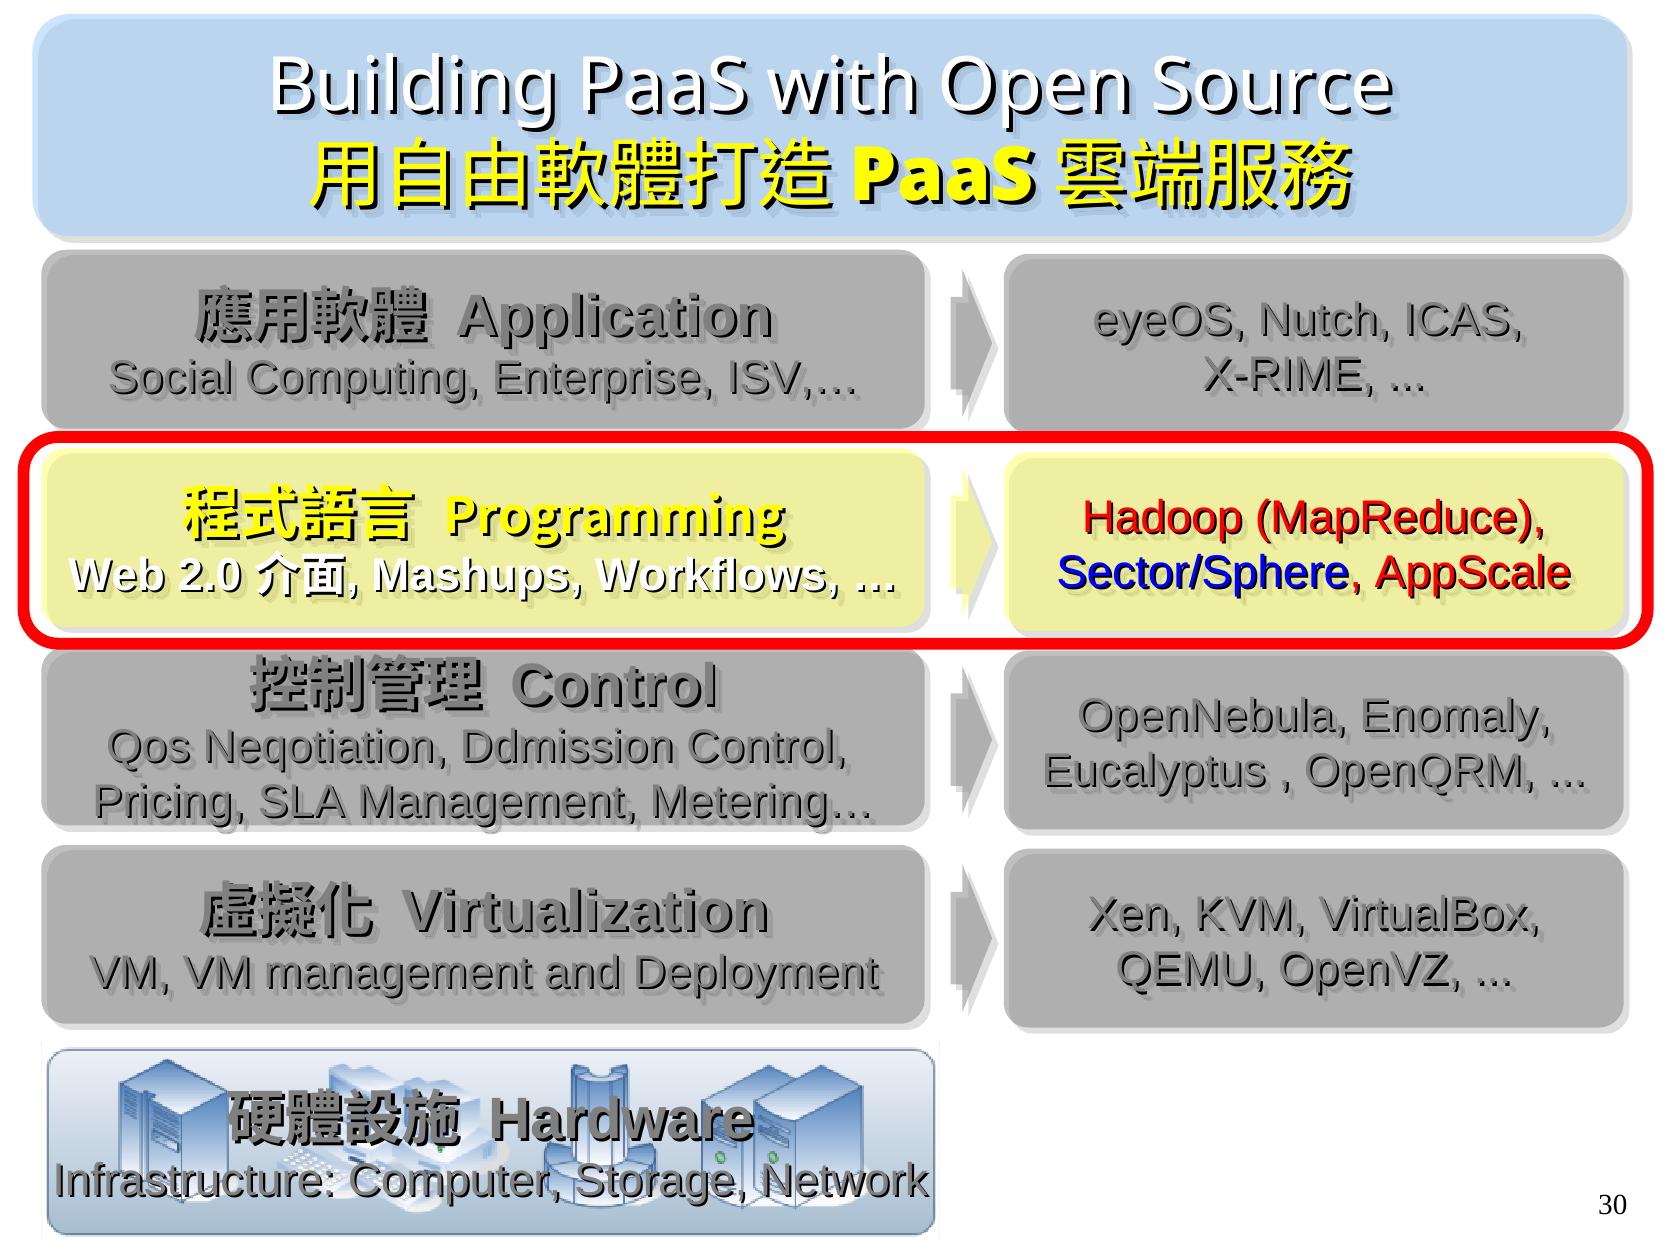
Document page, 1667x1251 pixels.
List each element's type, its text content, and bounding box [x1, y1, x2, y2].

text_box eyeOS, Nutch, ICAS, X-RIME, ... [1003, 253, 1624, 431]
text_box 控制管理 Control Qos Neqotiation, Ddmission Control, Pricing, SLA Management, Metering… [41, 650, 925, 826]
text_box Xen, KVM, VirtualBox, QEMU, OpenVZ, ... [1003, 848, 1624, 1028]
text_box [950, 467, 993, 616]
text_box 程式語言 Programming Web 2.0 介面, Mashups, Workflows, … [41, 448, 925, 627]
text_box 應用軟體 Application Social Computing, Enterprise, ISV,… [41, 249, 925, 429]
text_box 虛擬化 Virtualization VM, VM management and Deployment [41, 844, 925, 1024]
text_box Building PaaS with Open Source 用自由軟體打造PaaS雲端服務 [32, 13, 1628, 237]
text_box [950, 269, 993, 417]
text_box [950, 864, 993, 1012]
text_box [950, 665, 993, 814]
text_box Hadoop (MapReduce), Sector/Sphere, AppScale [1003, 452, 1624, 632]
picture [41, 1043, 940, 1242]
text_box OpenNebula, Enomaly, Eucalyptus , OpenQRM, ... [1003, 650, 1624, 830]
